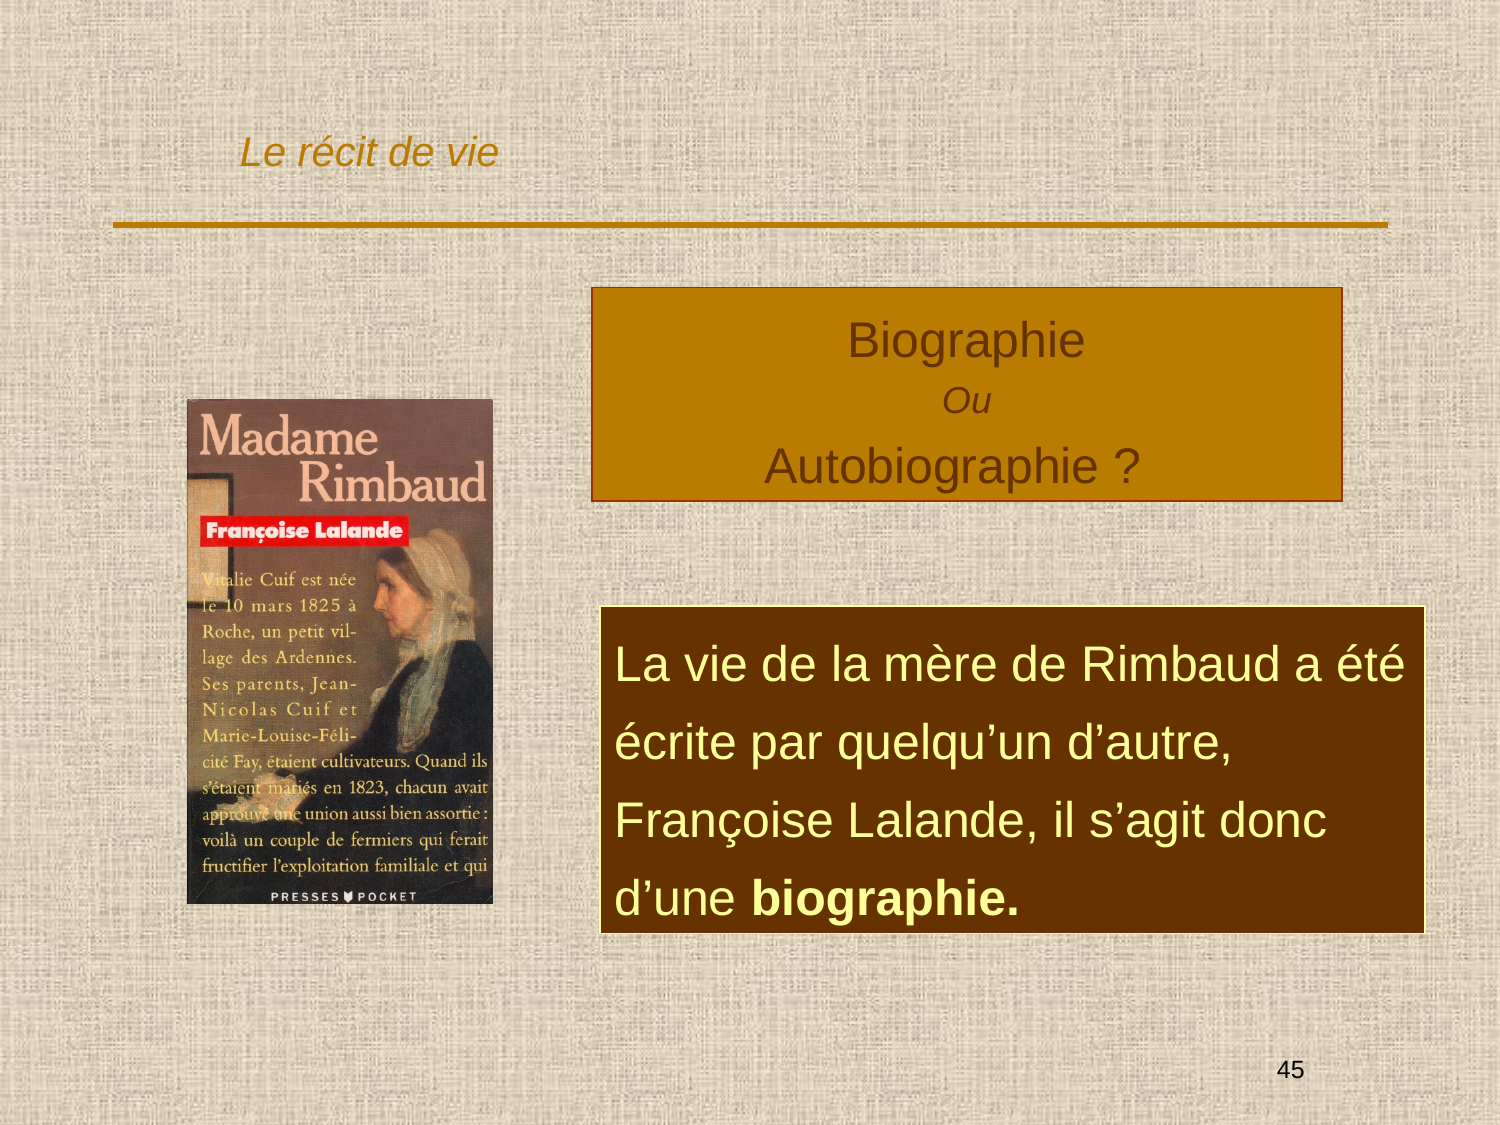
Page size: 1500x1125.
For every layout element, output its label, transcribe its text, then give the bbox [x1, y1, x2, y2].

picture [0, 0, 1500, 1125]
text_box La vie de la mère de Rimbaud a été écrite par quelqu’un d’autre, Françoise Lalande, il s’agit donc d’une biographie. [600, 606, 1426, 934]
text_box Biographie Ou Autobiographie ? [591, 287, 1342, 501]
text_box Le récit de vie [224, 116, 515, 183]
